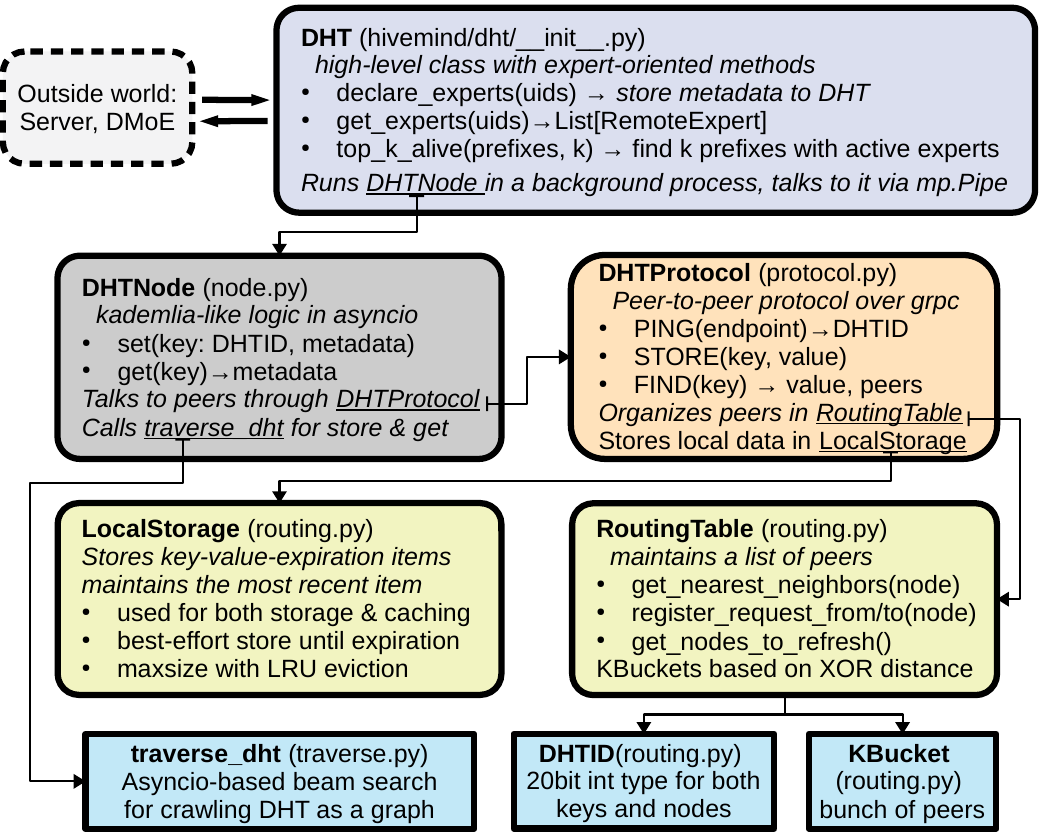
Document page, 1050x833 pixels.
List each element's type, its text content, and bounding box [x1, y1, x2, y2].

text_box Outside world: Server, DMoE [2, 51, 193, 164]
text_box RoutingTable (routing.py) maintains a list of peers get_nearest_neighbors(node) register_request_from/to(node) get_nodes_to_refresh() KBuckets based on XOR distance [572, 503, 998, 696]
text_box DHTNode (node.py) kademlia-like logic in asyncio set(key: DHTID, metadata) get(key)→metadata Talks to peers through DHTProtocol Calls traverse_dht for store & get [57, 255, 502, 459]
text_box DHT (hivemind/dht/__init__.py) high-level class with expert-oriented methods declare_experts(uids) → store metadata to DHT get_experts(uids)→List[RemoteExpert] top_k_alive(prefixes, k) → find k prefixes with active experts Runs DHTNode in a background process, talks to it via mp.Pipe [276, 7, 1036, 213]
text_box DHTProtocol (protocol.py) Peer-to-peer protocol over grpc PING(endpoint)→DHTID STORE(key, value) FIND(key) → value, peers Organizes peers in RoutingTable Stores local data in LocalStorage [570, 254, 998, 459]
text_box traverse_dht (traverse.py) Asyncio-based beam search for crawling DHT as a graph [85, 733, 475, 829]
text_box KBucket (routing.py) bunch of peers [808, 733, 997, 829]
text_box LocalStorage (routing.py) Stores key-value-expiration items maintains the most recent item used for both storage & caching best-effort store until expiration maxsize with LRU eviction [57, 503, 502, 695]
text_box DHTID(routing.py) 20bit int type for both keys and nodes [513, 733, 775, 829]
